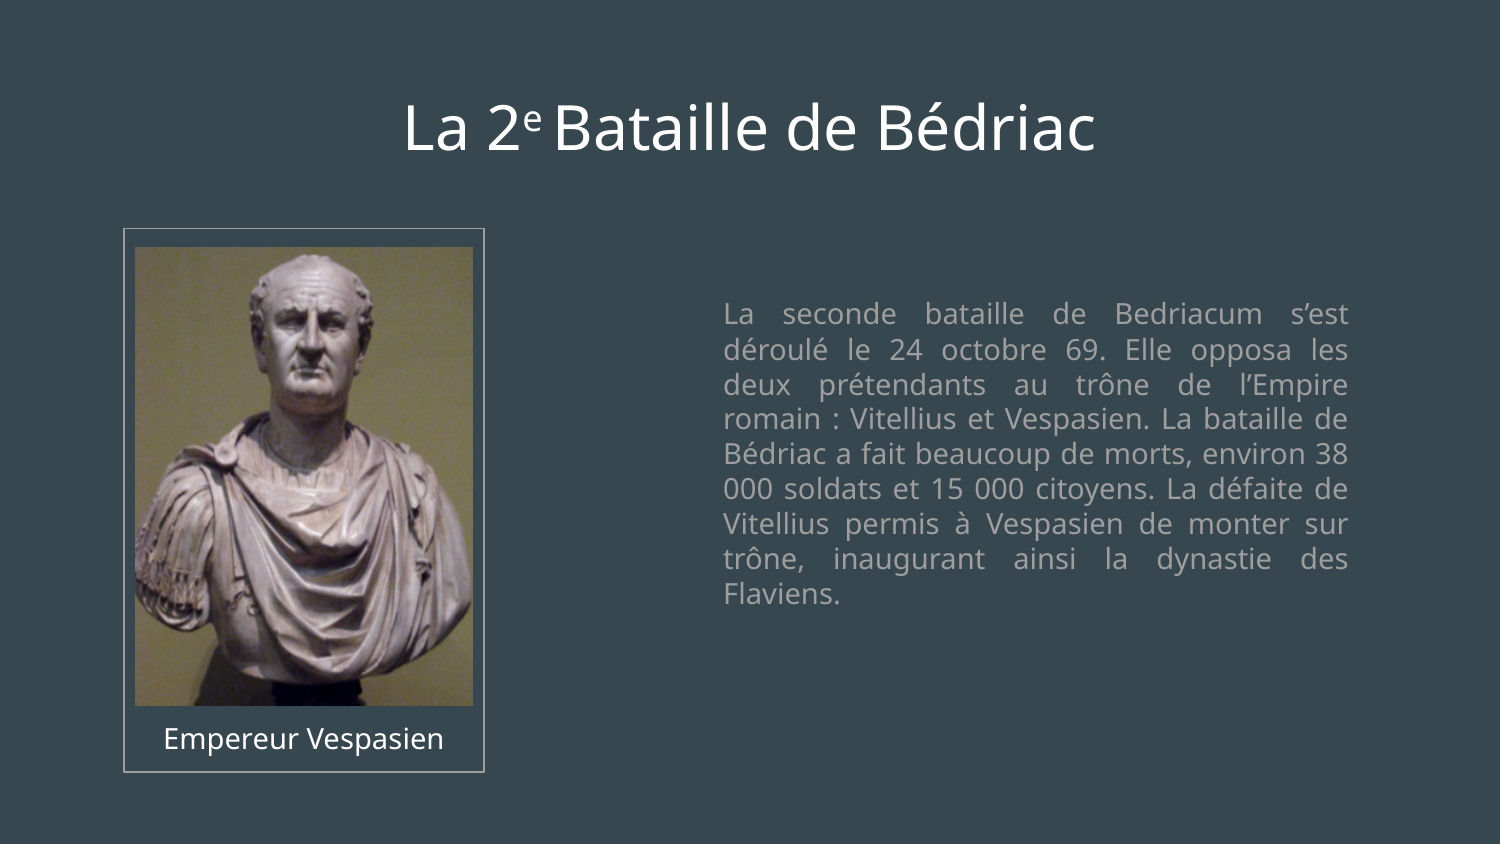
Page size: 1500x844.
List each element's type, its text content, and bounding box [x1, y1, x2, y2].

title Empereur Vespasien [123, 705, 484, 773]
picture [135, 247, 473, 705]
list La seconde bataille de Bedriacum s’est déroulé le 24 octobre 69. Elle opposa les deux prétendants au trône de l’Empire romain : Vitellius et Vespasien. La bataille de Bédriac a fait beaucoup de morts, environ 38 000 soldats et 15 000 citoyens. La défaite de Vitellius permis à Vespasien de monter sur trône, inaugurant ainsi la dynastie des Flaviens. [708, 280, 1365, 616]
title La 2e Bataille de Bédriac [51, 72, 1449, 167]
